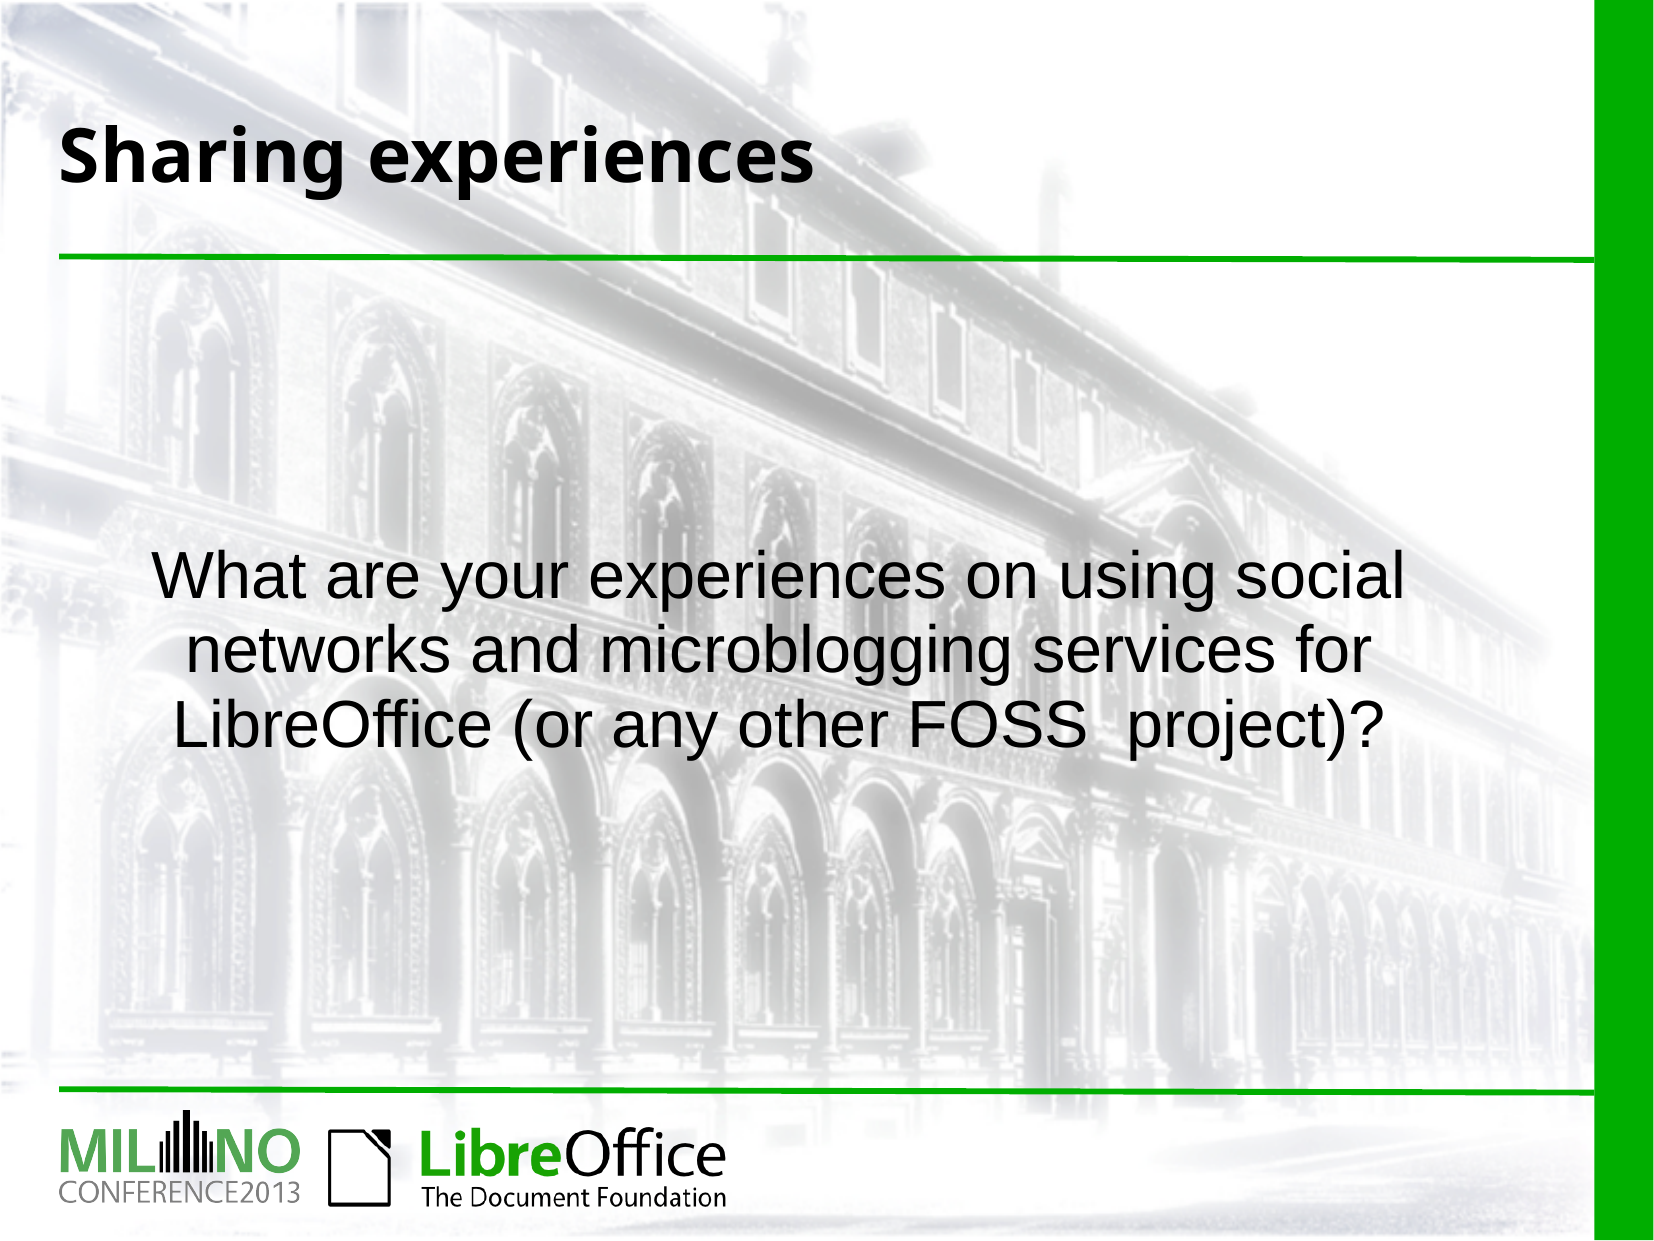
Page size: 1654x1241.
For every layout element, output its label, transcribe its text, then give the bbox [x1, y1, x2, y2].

subtitle What are your experiences on using social networks and microblogging services for LibreOffice (or any other FOSS project)? [35, 290, 1524, 1010]
title Sharing experiences [59, 49, 1548, 257]
picture [0, 1, 1594, 1241]
